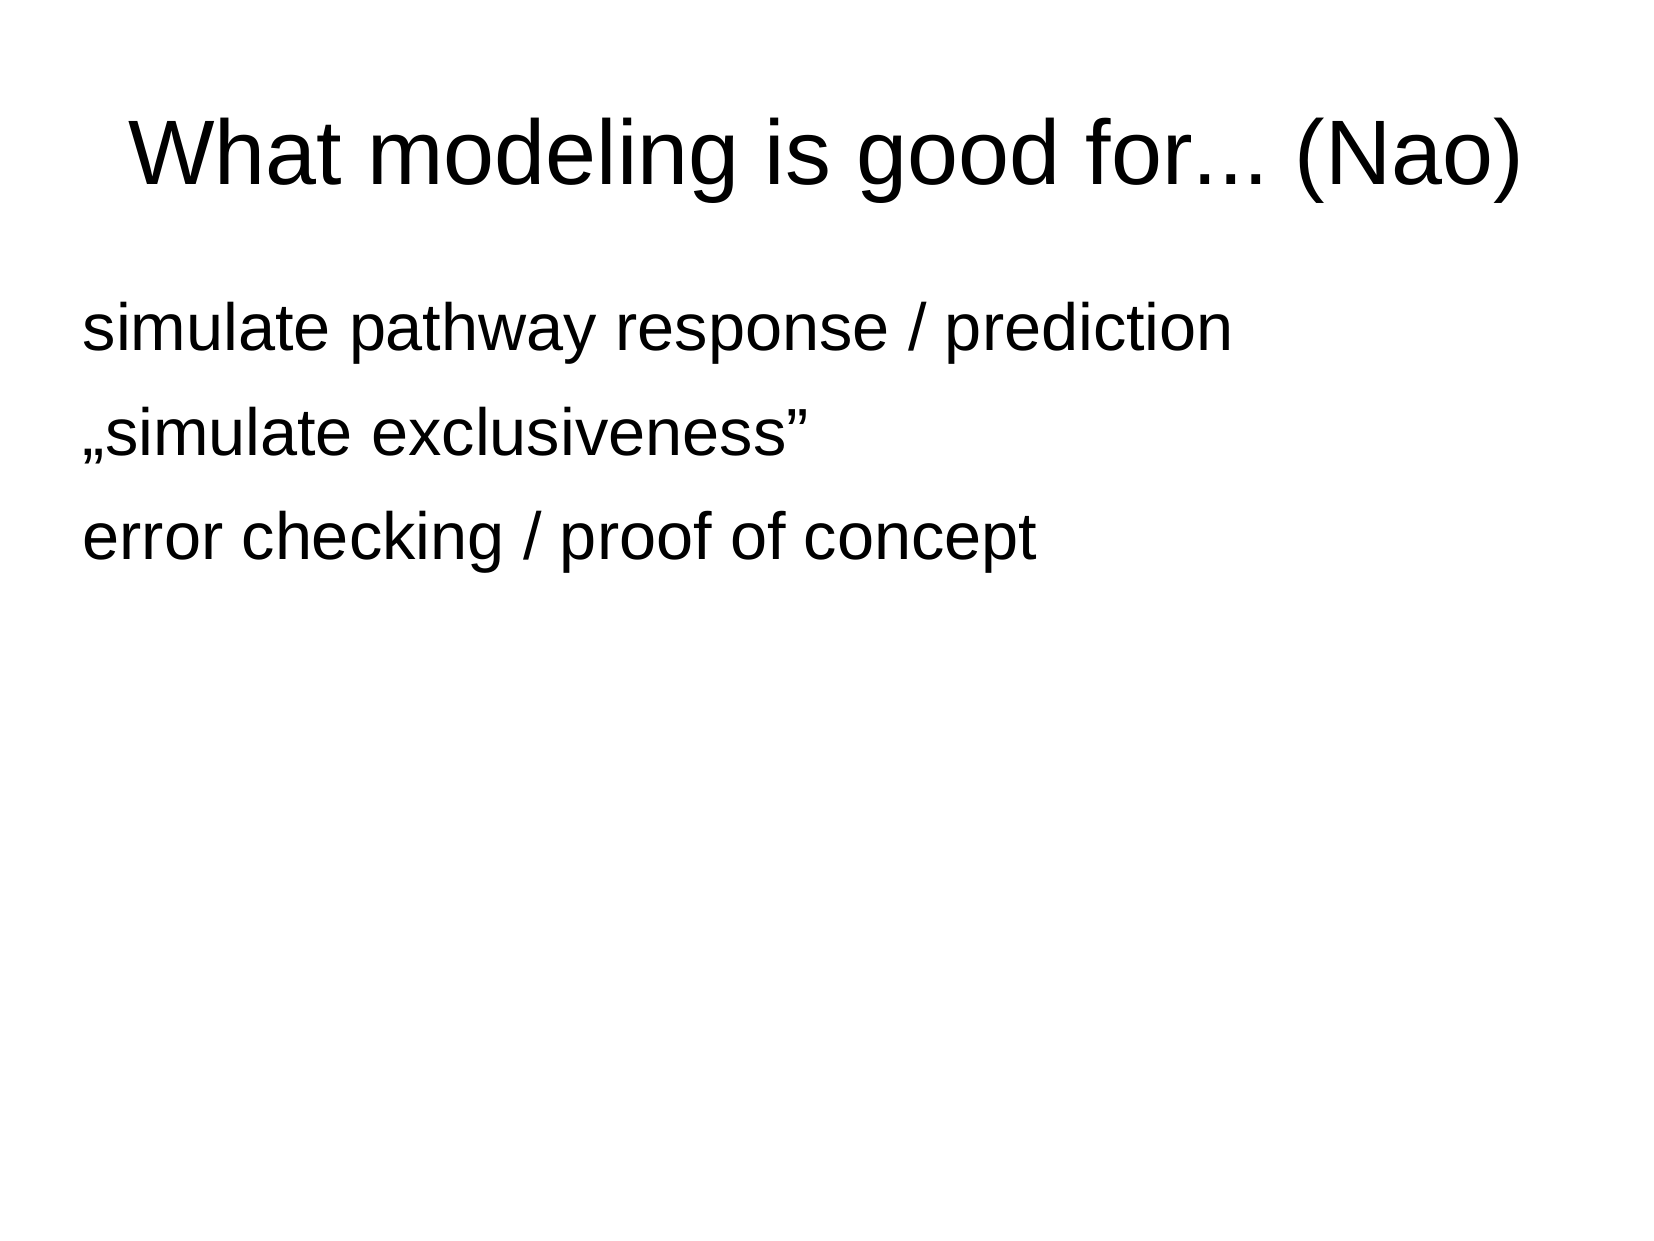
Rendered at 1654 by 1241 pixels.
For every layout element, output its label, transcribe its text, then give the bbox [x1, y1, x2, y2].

list simulate pathway response / prediction „simulate exclusiveness” error checking / proof of concept [82, 290, 1571, 1109]
title What modeling is good for... (Nao) [82, 49, 1571, 257]
